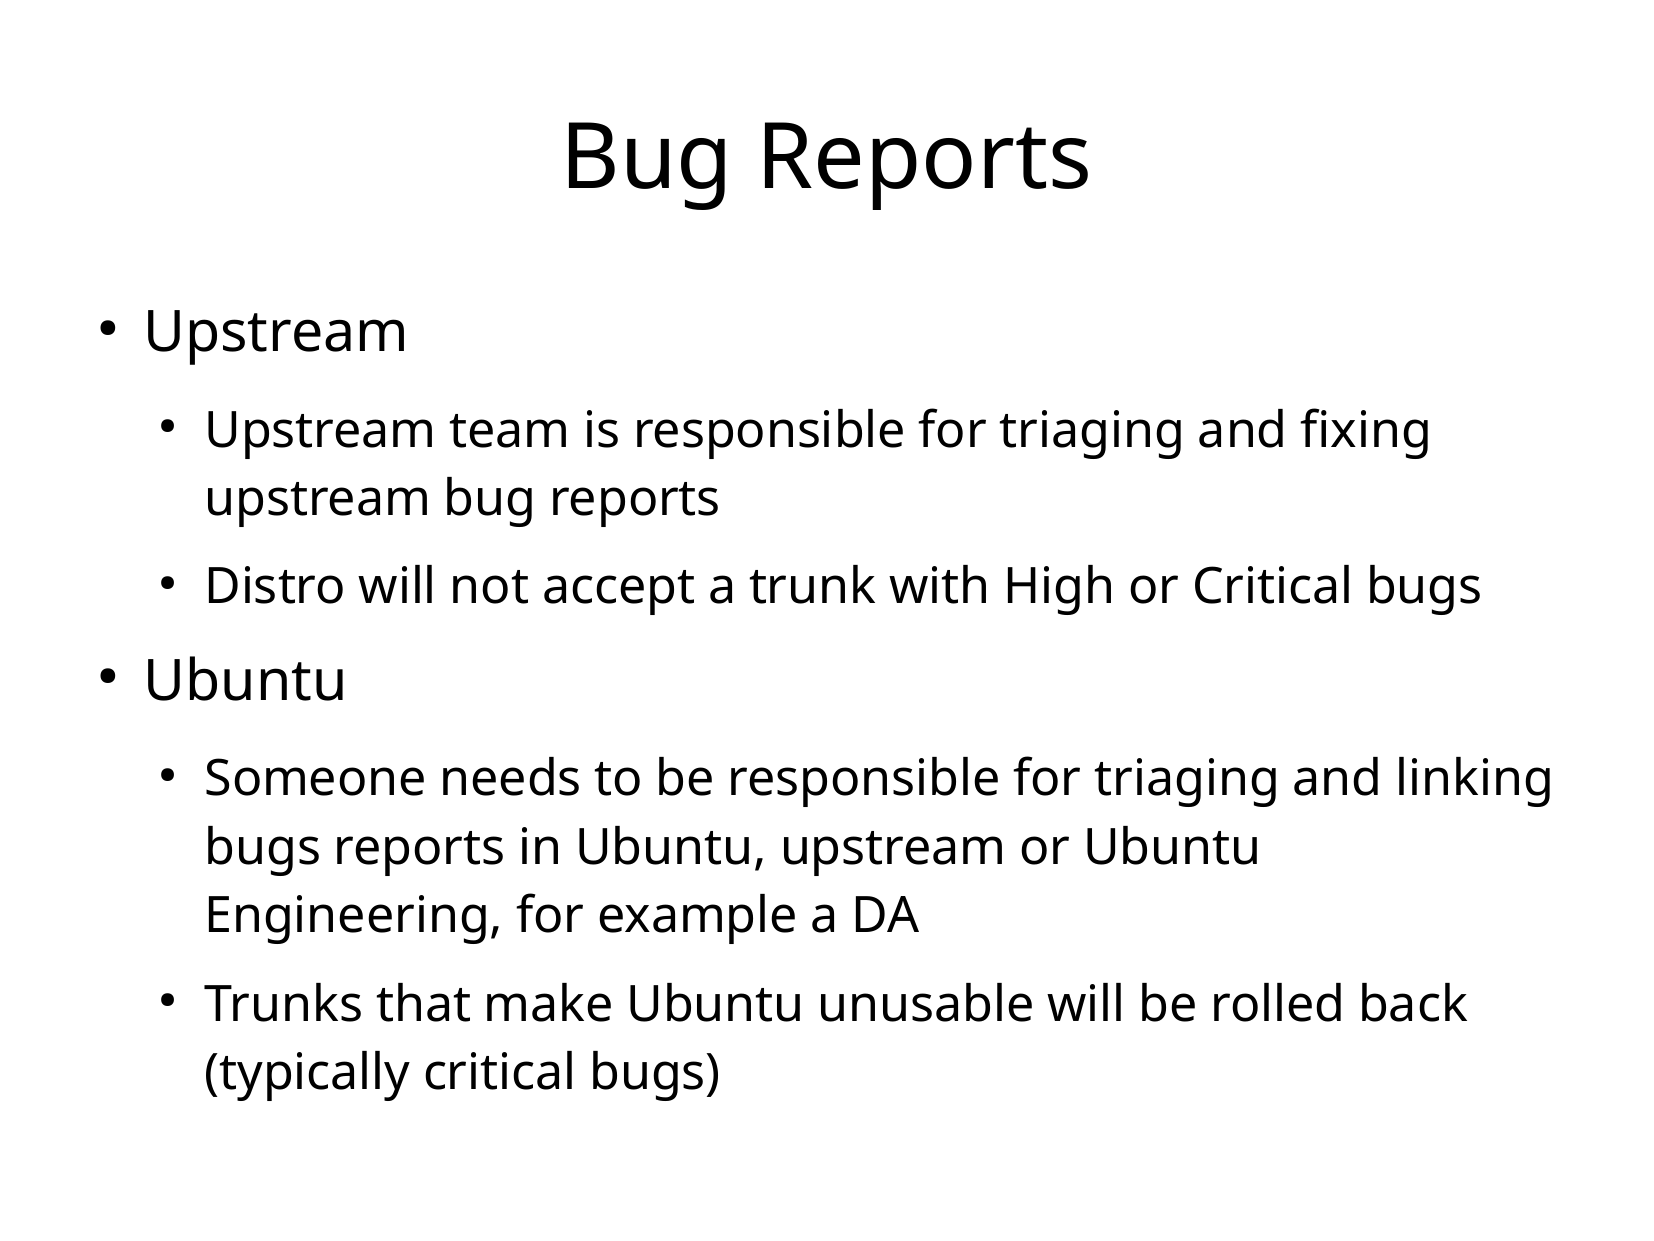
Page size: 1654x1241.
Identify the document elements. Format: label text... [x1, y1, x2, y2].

title Bug Reports [82, 49, 1571, 257]
list Upstream Upstream team is responsible for triaging and fixing upstream bug reports Distro will not accept a trunk with High or Critical bugs Ubuntu Someone needs to be responsible for triaging and linking bugs reports in Ubuntu, upstream or Ubuntu Engineering, for example a DA Trunks that make Ubuntu unusable will be rolled back (typically critical bugs) [82, 290, 1571, 1109]
